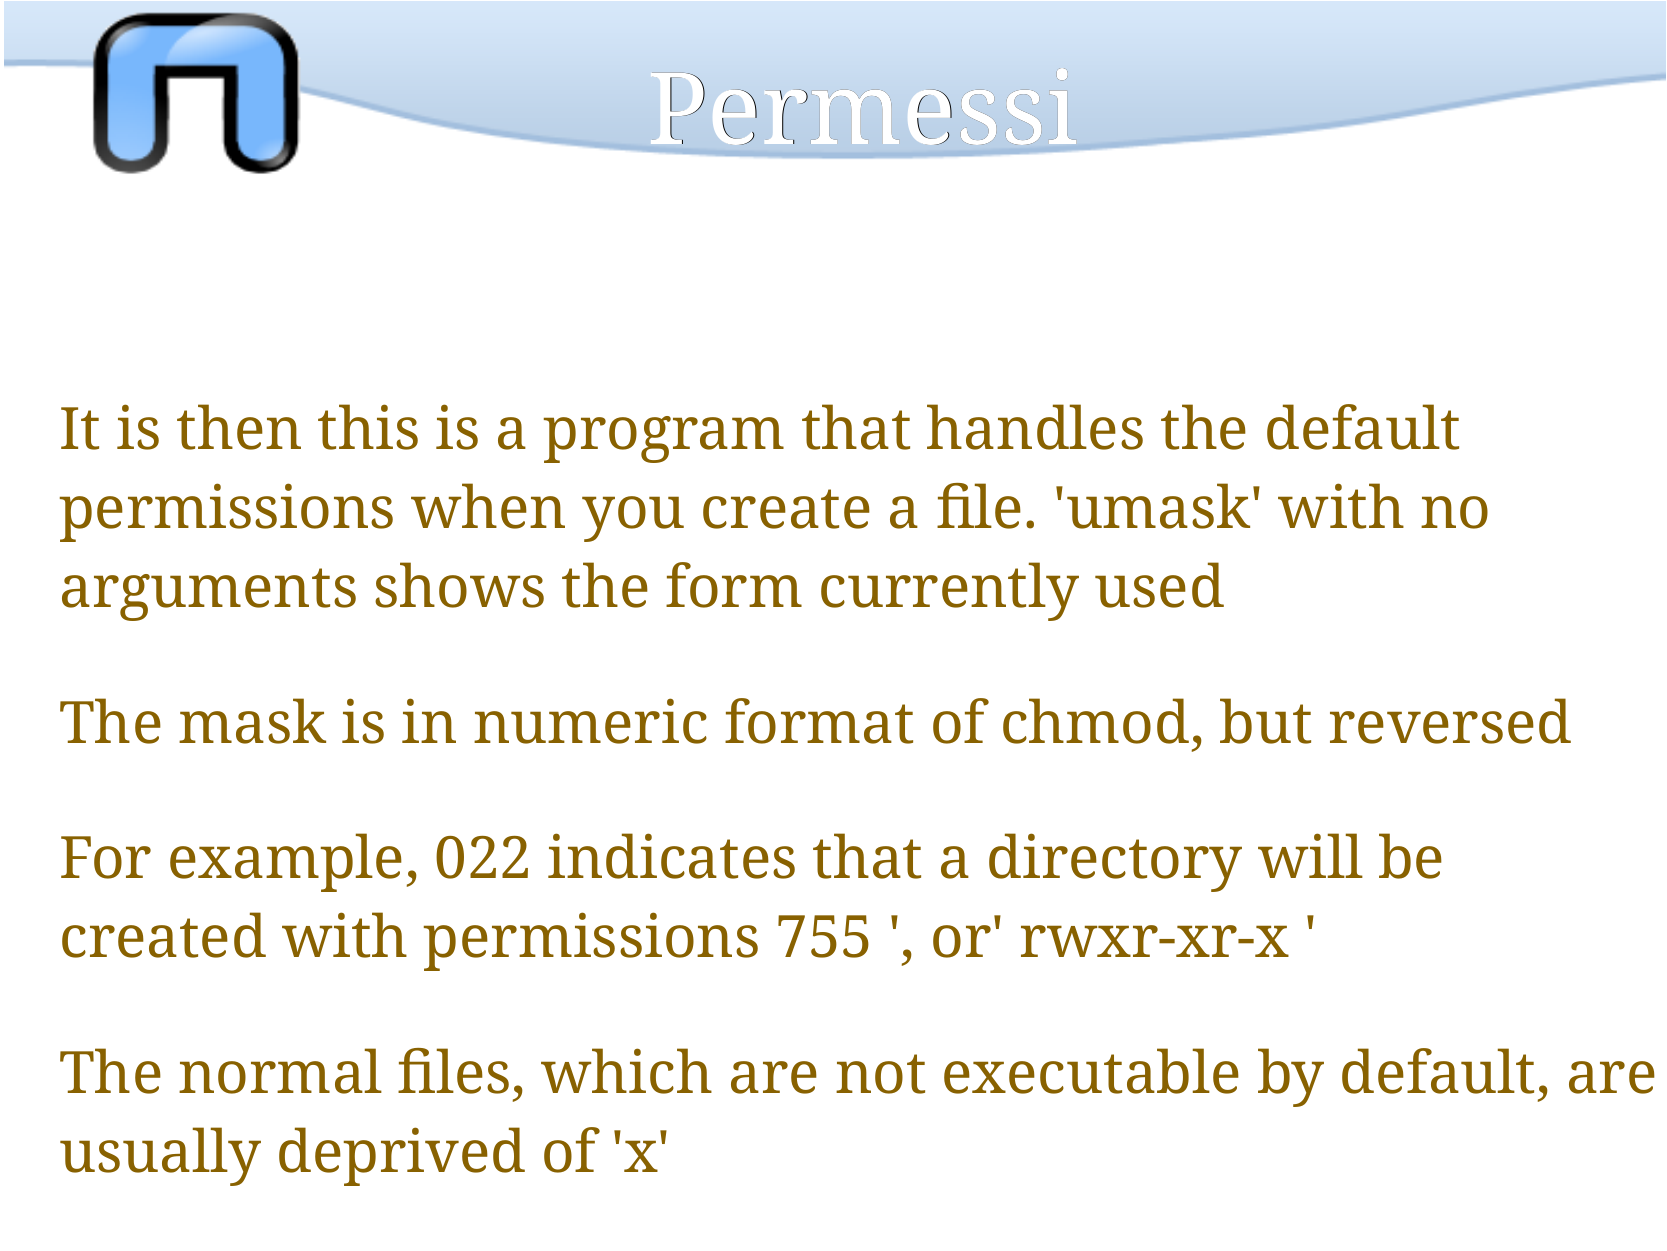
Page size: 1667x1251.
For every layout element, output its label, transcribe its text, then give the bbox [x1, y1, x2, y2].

picture [0, 0, 1667, 1251]
list It is then this is a program that handles the default permissions when you create a file. 'umask' with no arguments shows the form currently used The mask is in numeric format of chmod, but reversed For example, 022 indicates that a directory will be created with permissions 755 ', or' rwxr-xr-x ' The normal files, which are not executable by default, are usually deprived of 'x' [59, 386, 1667, 1235]
text_box Permessi [446, 29, 1280, 283]
